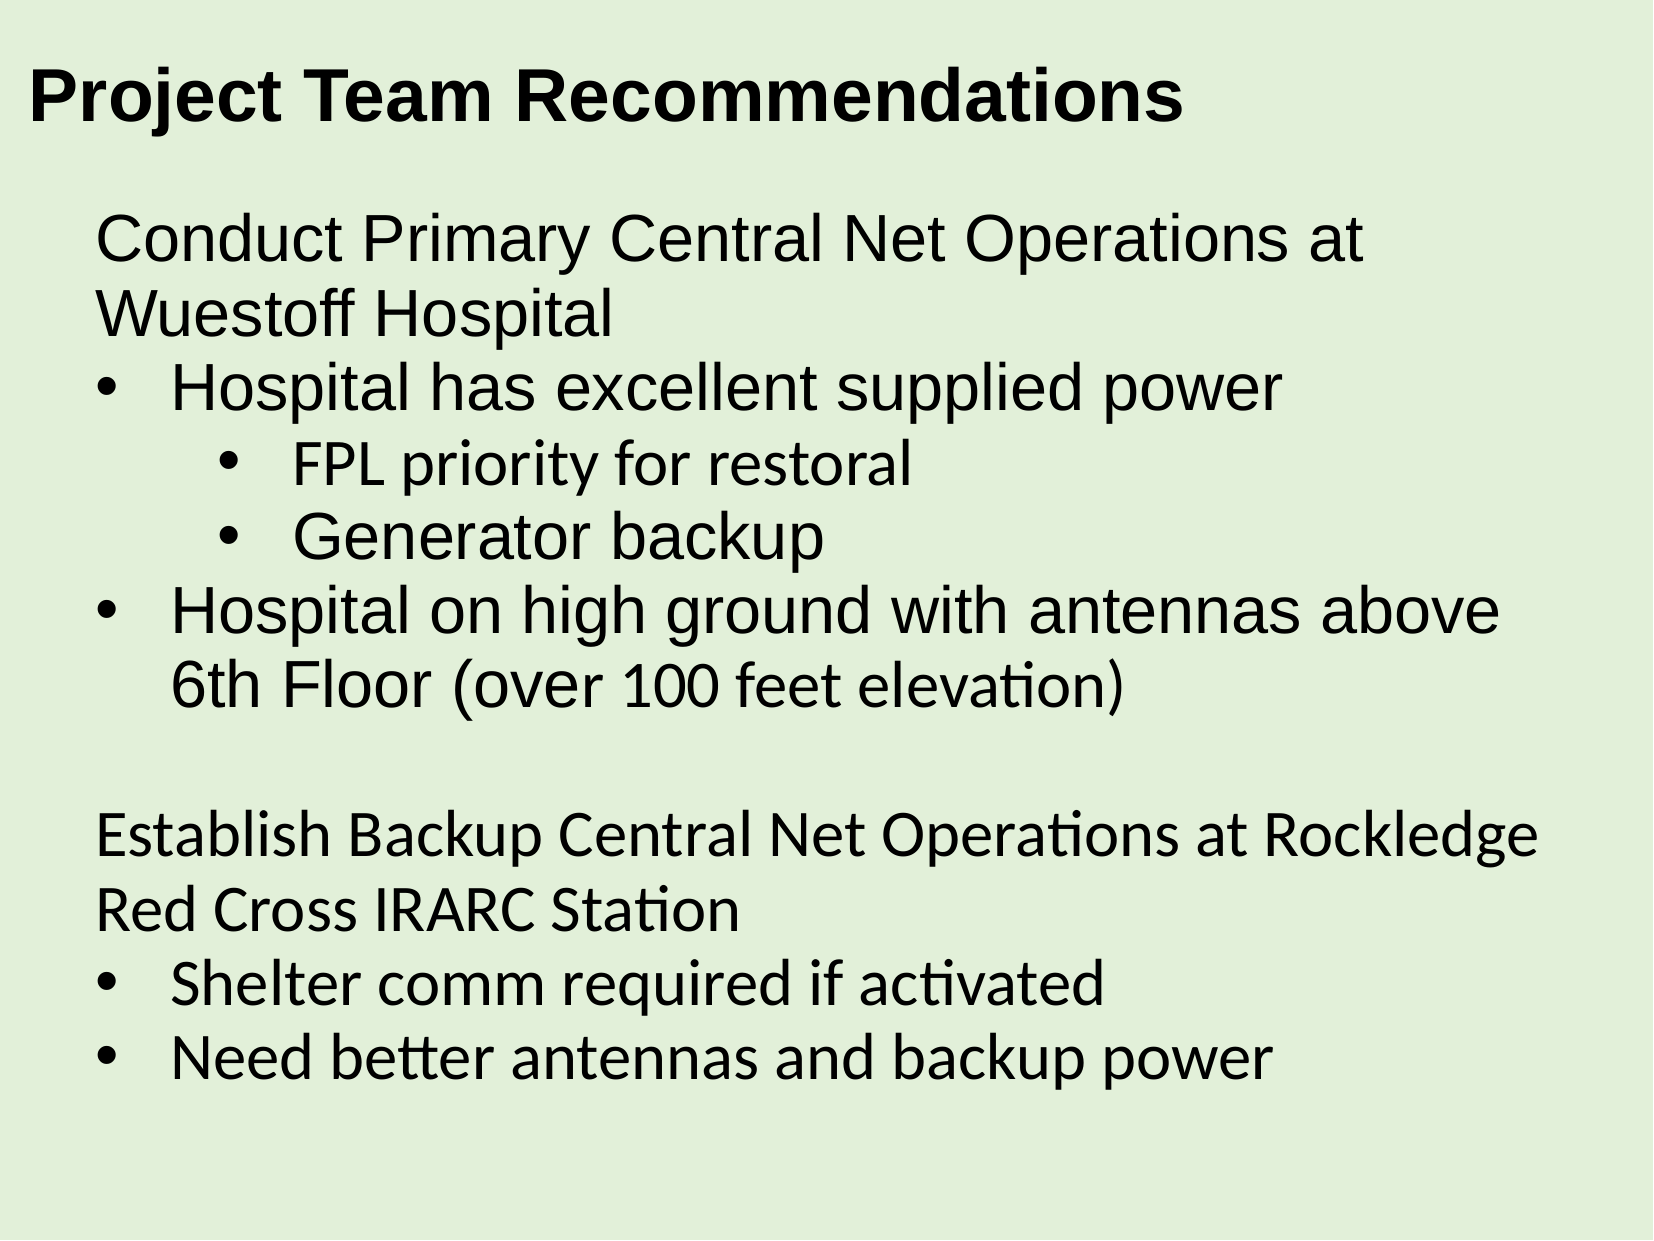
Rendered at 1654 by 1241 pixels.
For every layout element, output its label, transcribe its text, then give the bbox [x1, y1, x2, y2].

text_box Conduct Primary Central Net Operations at Wuestoff Hospital Hospital has excellent supplied power FPL priority for restoral Generator backup Hospital on high ground with antennas above 6th Floor (over 100 feet elevation) Establish Backup Central Net Operations at Rockledge Red Cross IRARC Station Shelter comm required if activated Need better antennas and backup power [80, 195, 1590, 1241]
title Project Team Recommendations [14, 49, 1627, 183]
